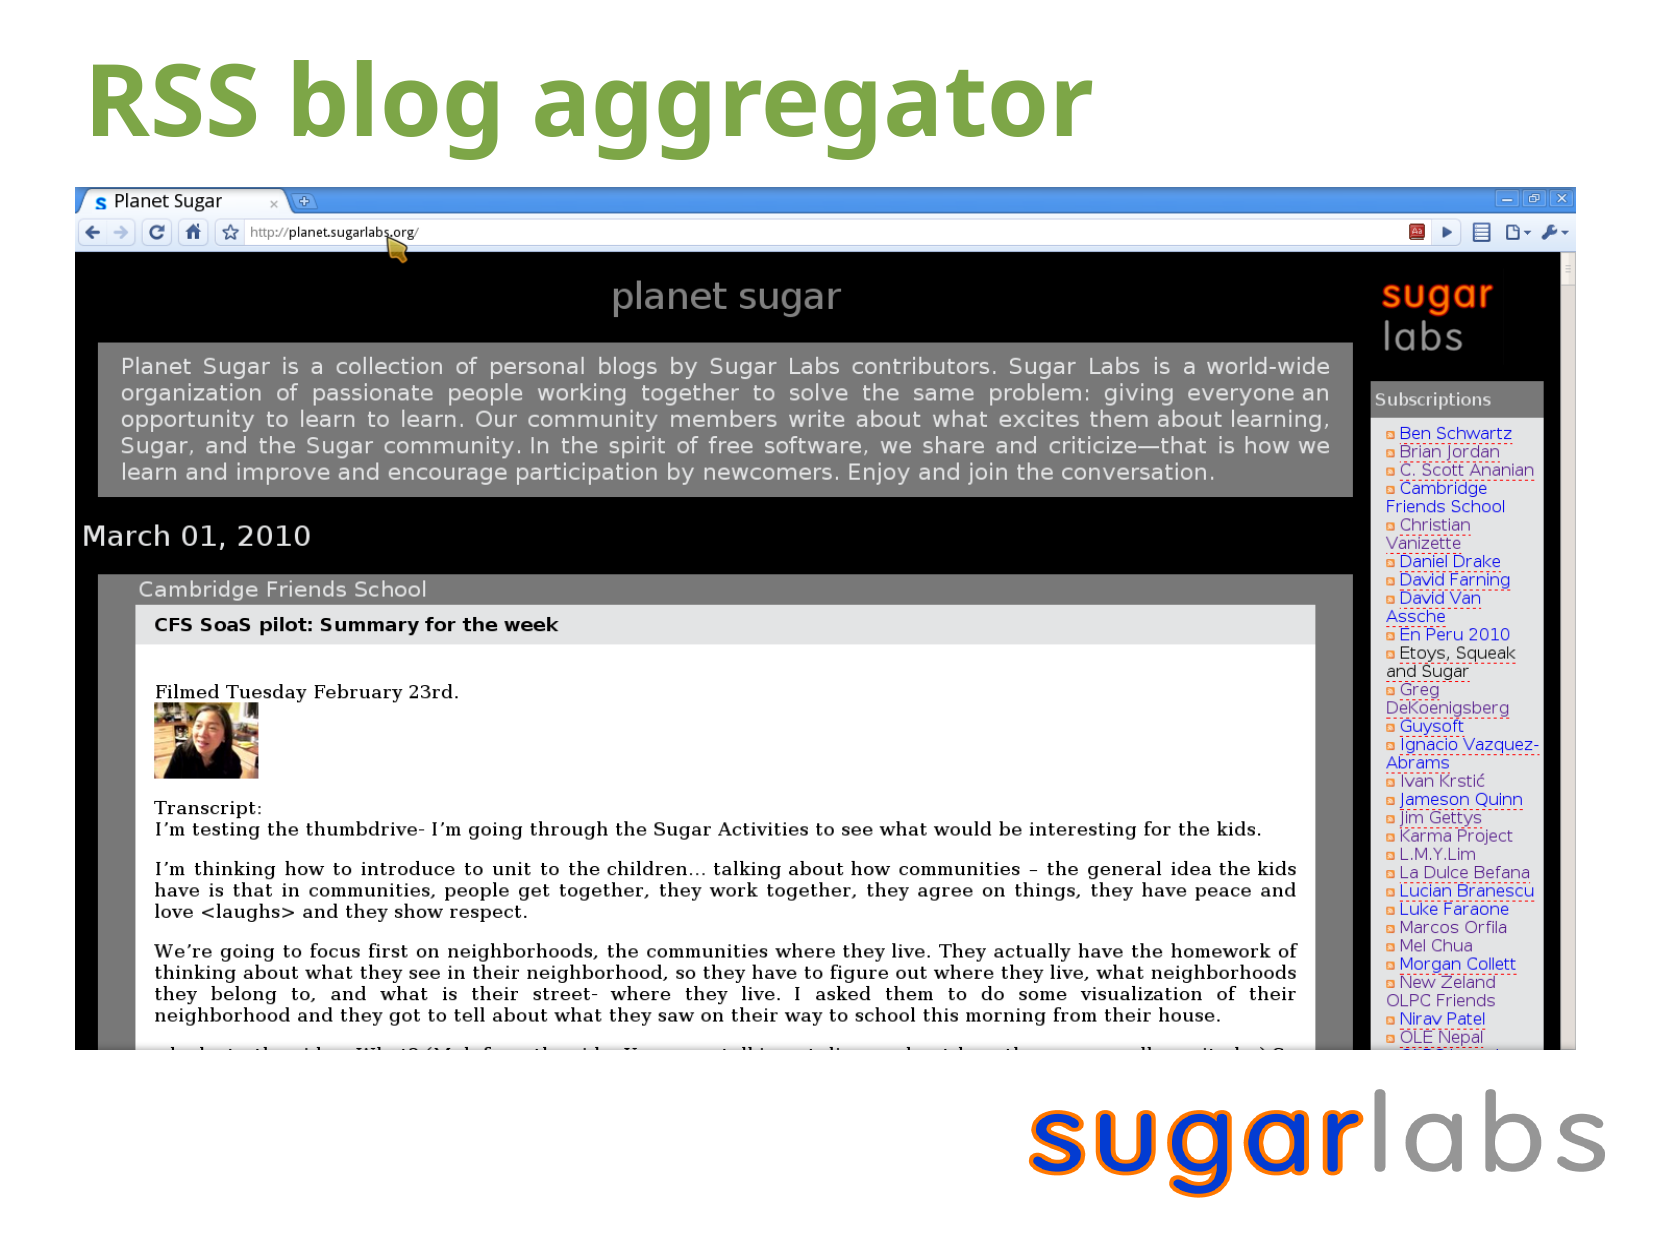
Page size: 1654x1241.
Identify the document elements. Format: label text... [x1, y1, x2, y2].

title RSS blog aggregator [84, 1, 1573, 187]
picture [75, 187, 1654, 1241]
